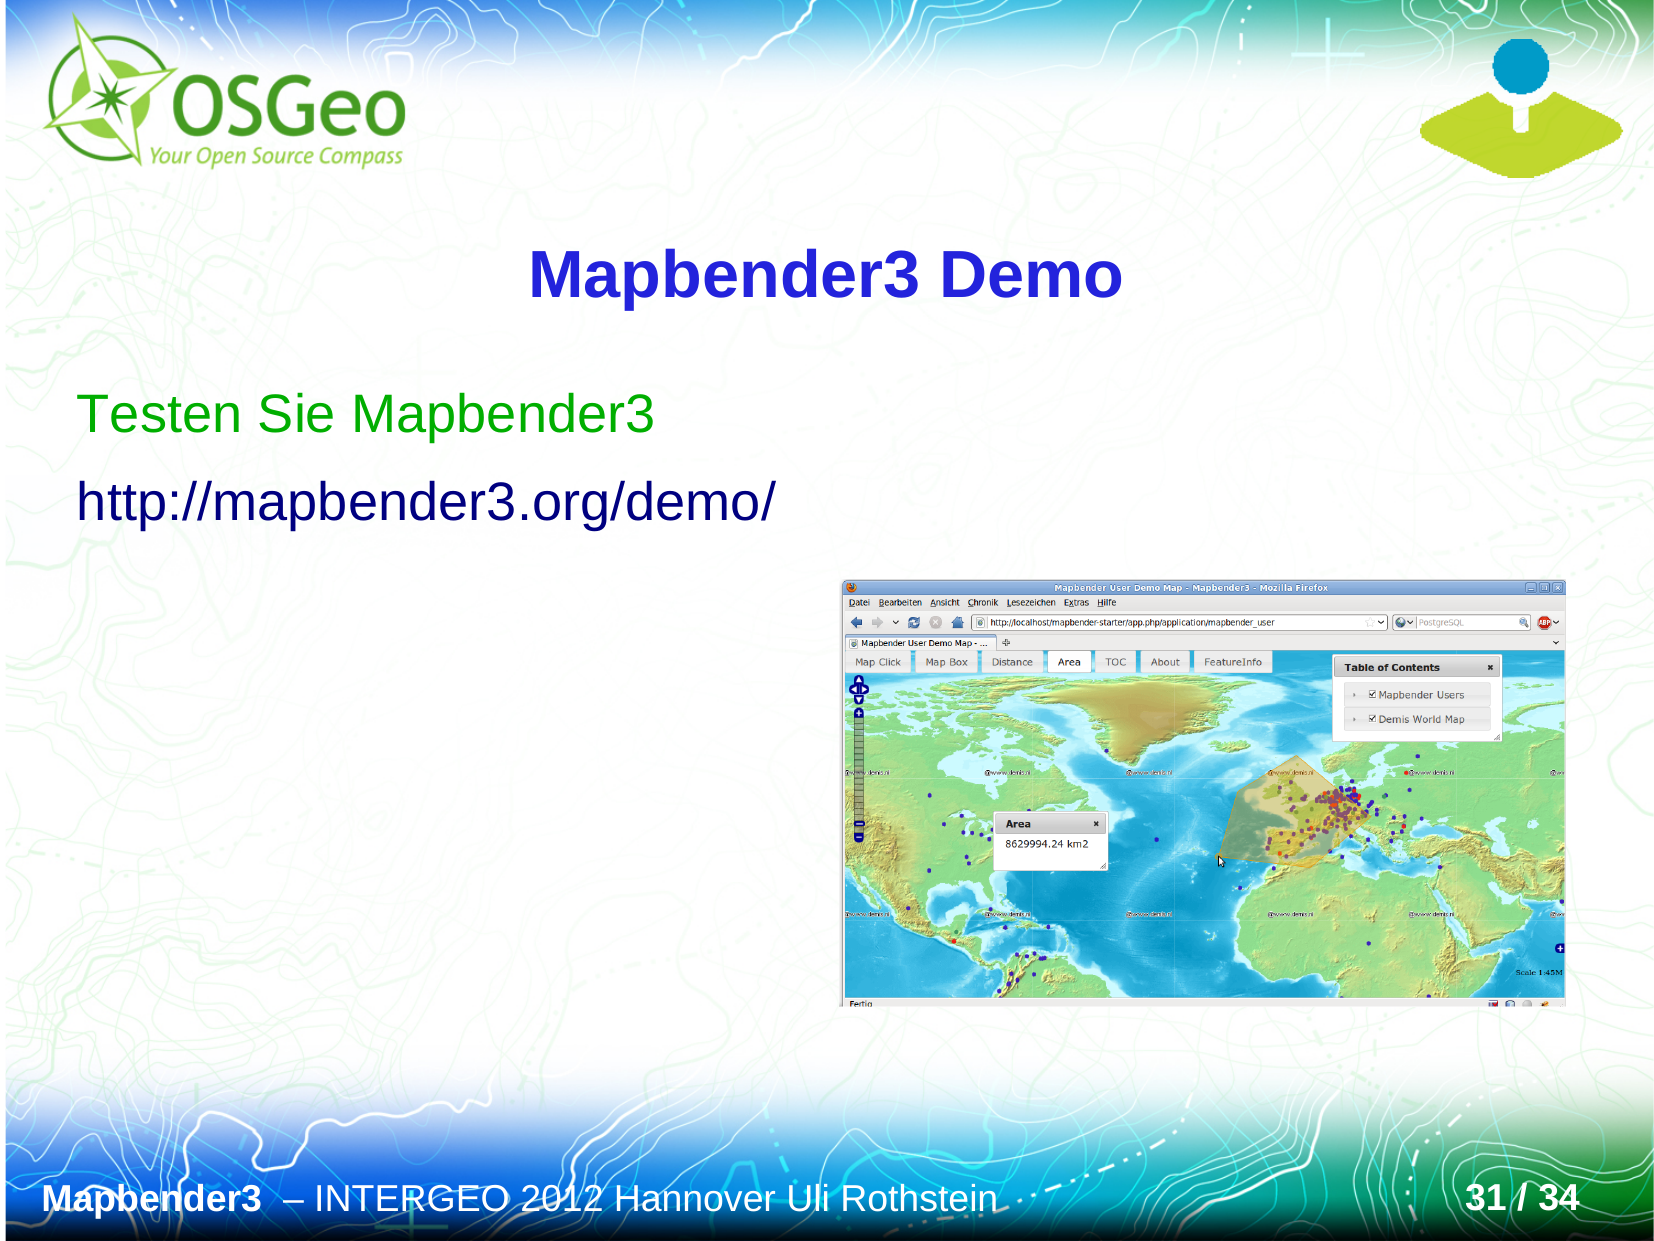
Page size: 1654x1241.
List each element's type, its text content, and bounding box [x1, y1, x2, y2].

picture [5, 0, 1654, 1241]
title Mapbender3 Demo [82, 200, 1571, 349]
list Testen Sie Mapbender3 http://mapbender3.org/demo/ [76, 383, 803, 1203]
